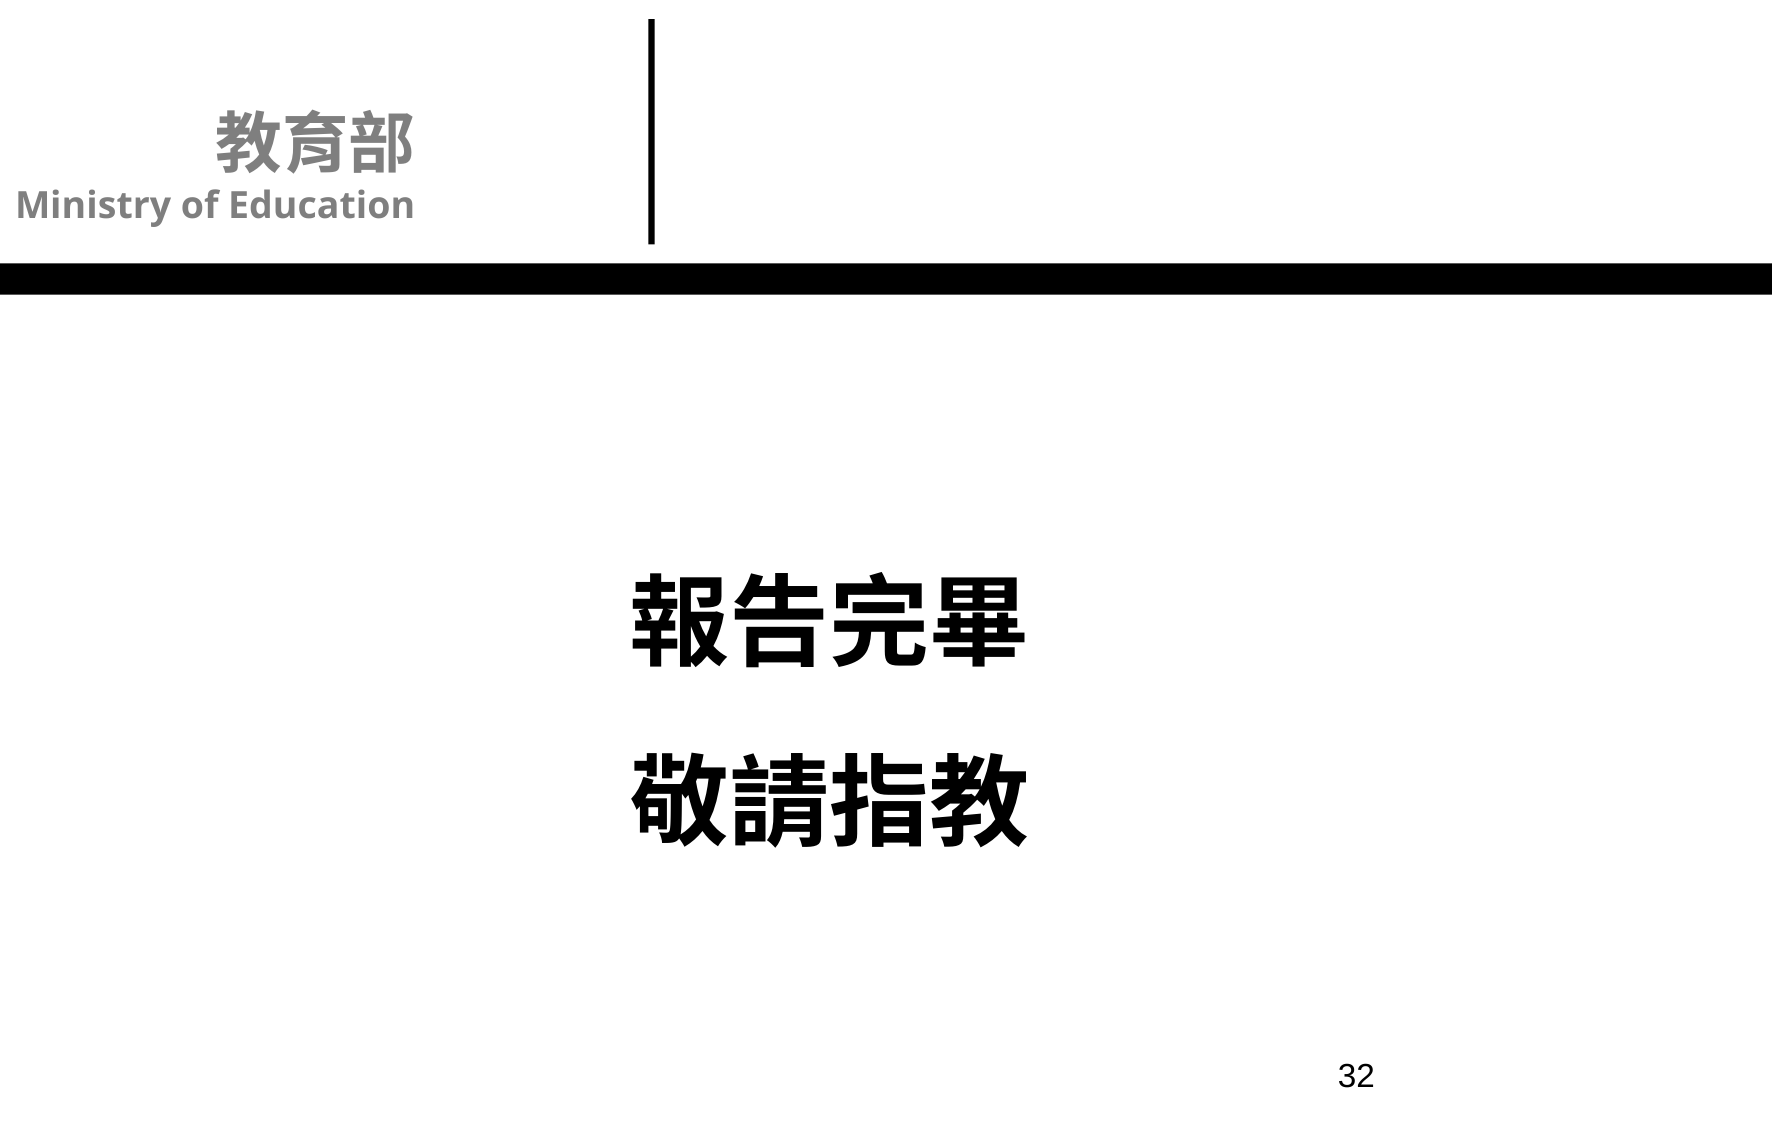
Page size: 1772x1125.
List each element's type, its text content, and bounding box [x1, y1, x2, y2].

text_box 報告完畢 敬請指教 [614, 492, 1772, 866]
text_box 教育部 Ministry of Education [0, 94, 631, 234]
text_box 32 [1322, 1046, 1737, 1125]
